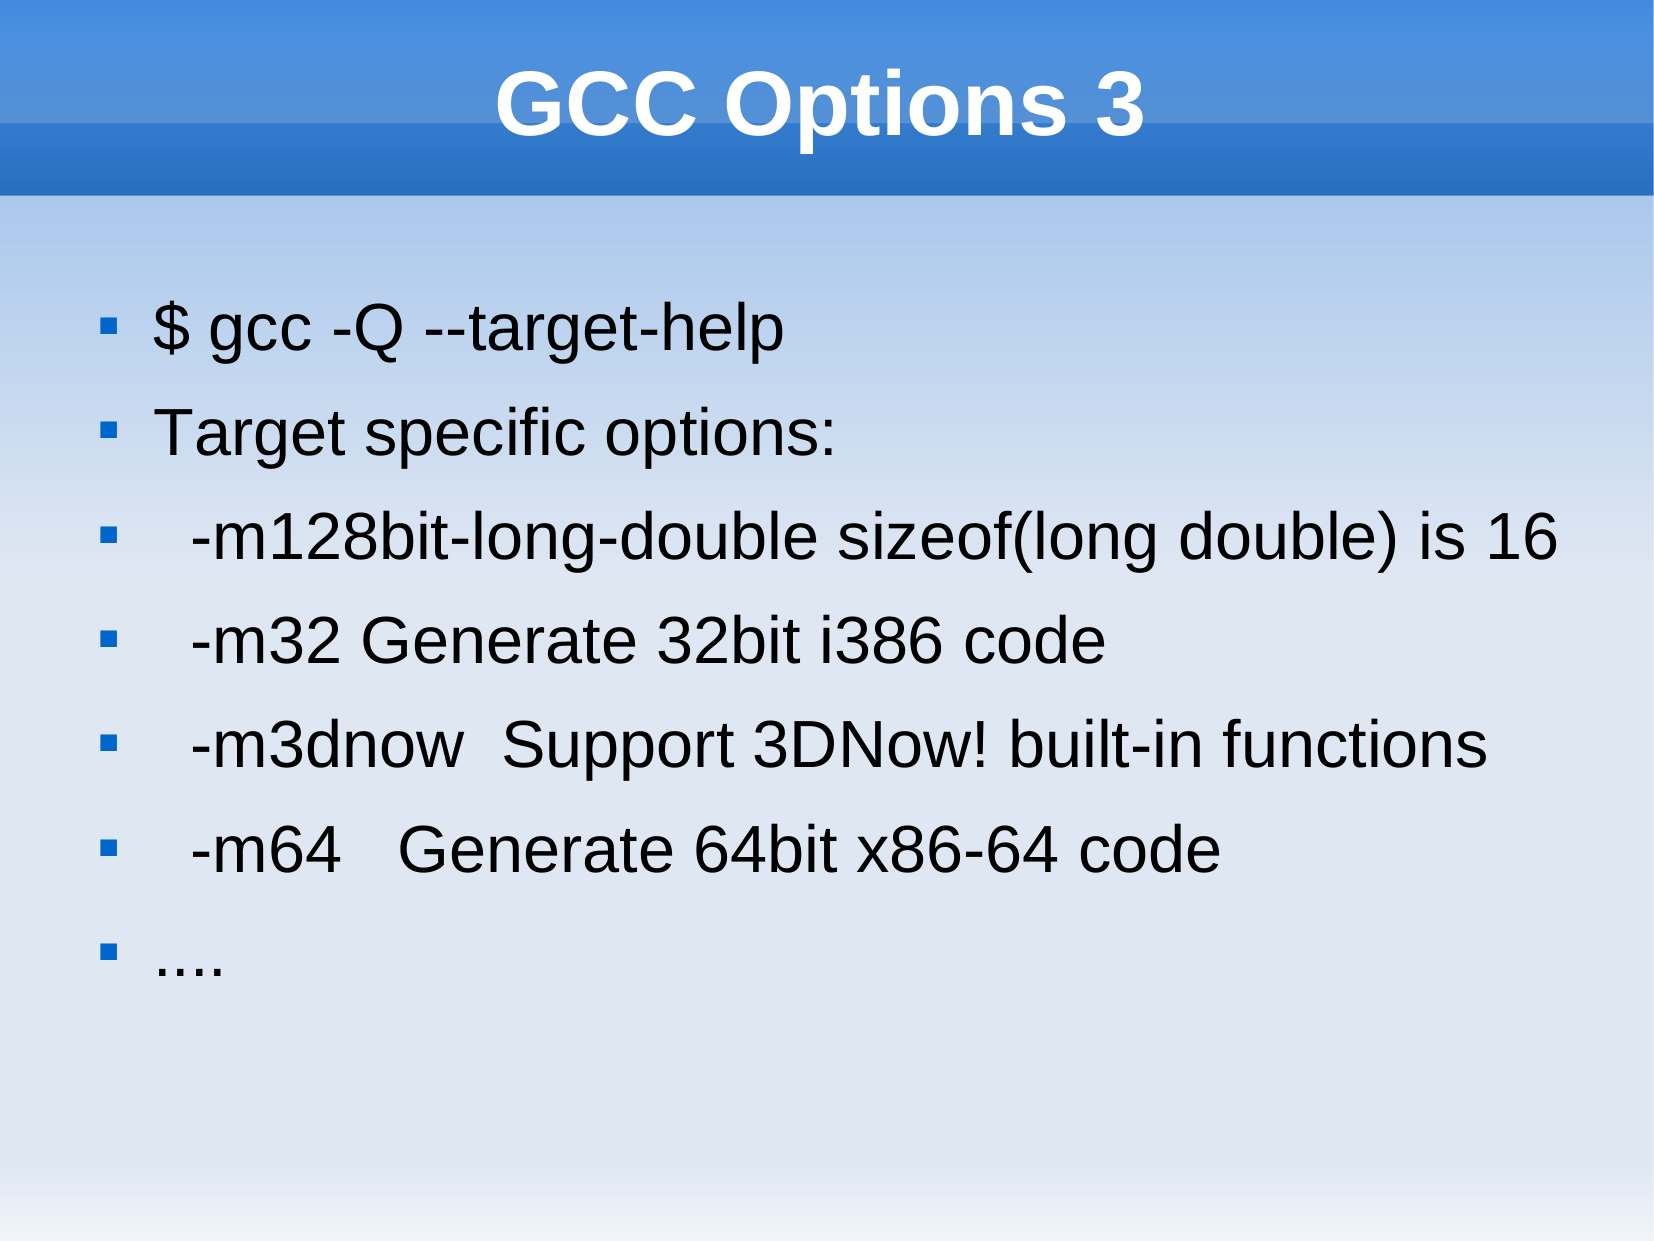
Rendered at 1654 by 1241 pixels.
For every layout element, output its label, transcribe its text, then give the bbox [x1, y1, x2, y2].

picture [0, 0, 1654, 1241]
list $ gcc -Q --target-help Target specific options: -m128bit-long-double sizeof(long double) is 16 -m32 Generate 32bit i386 code -m3dnow Support 3DNow! built-in functions -m64 Generate 64bit x86-64 code .... [82, 290, 1571, 1094]
title GCC Options 3 [76, 7, 1565, 200]
